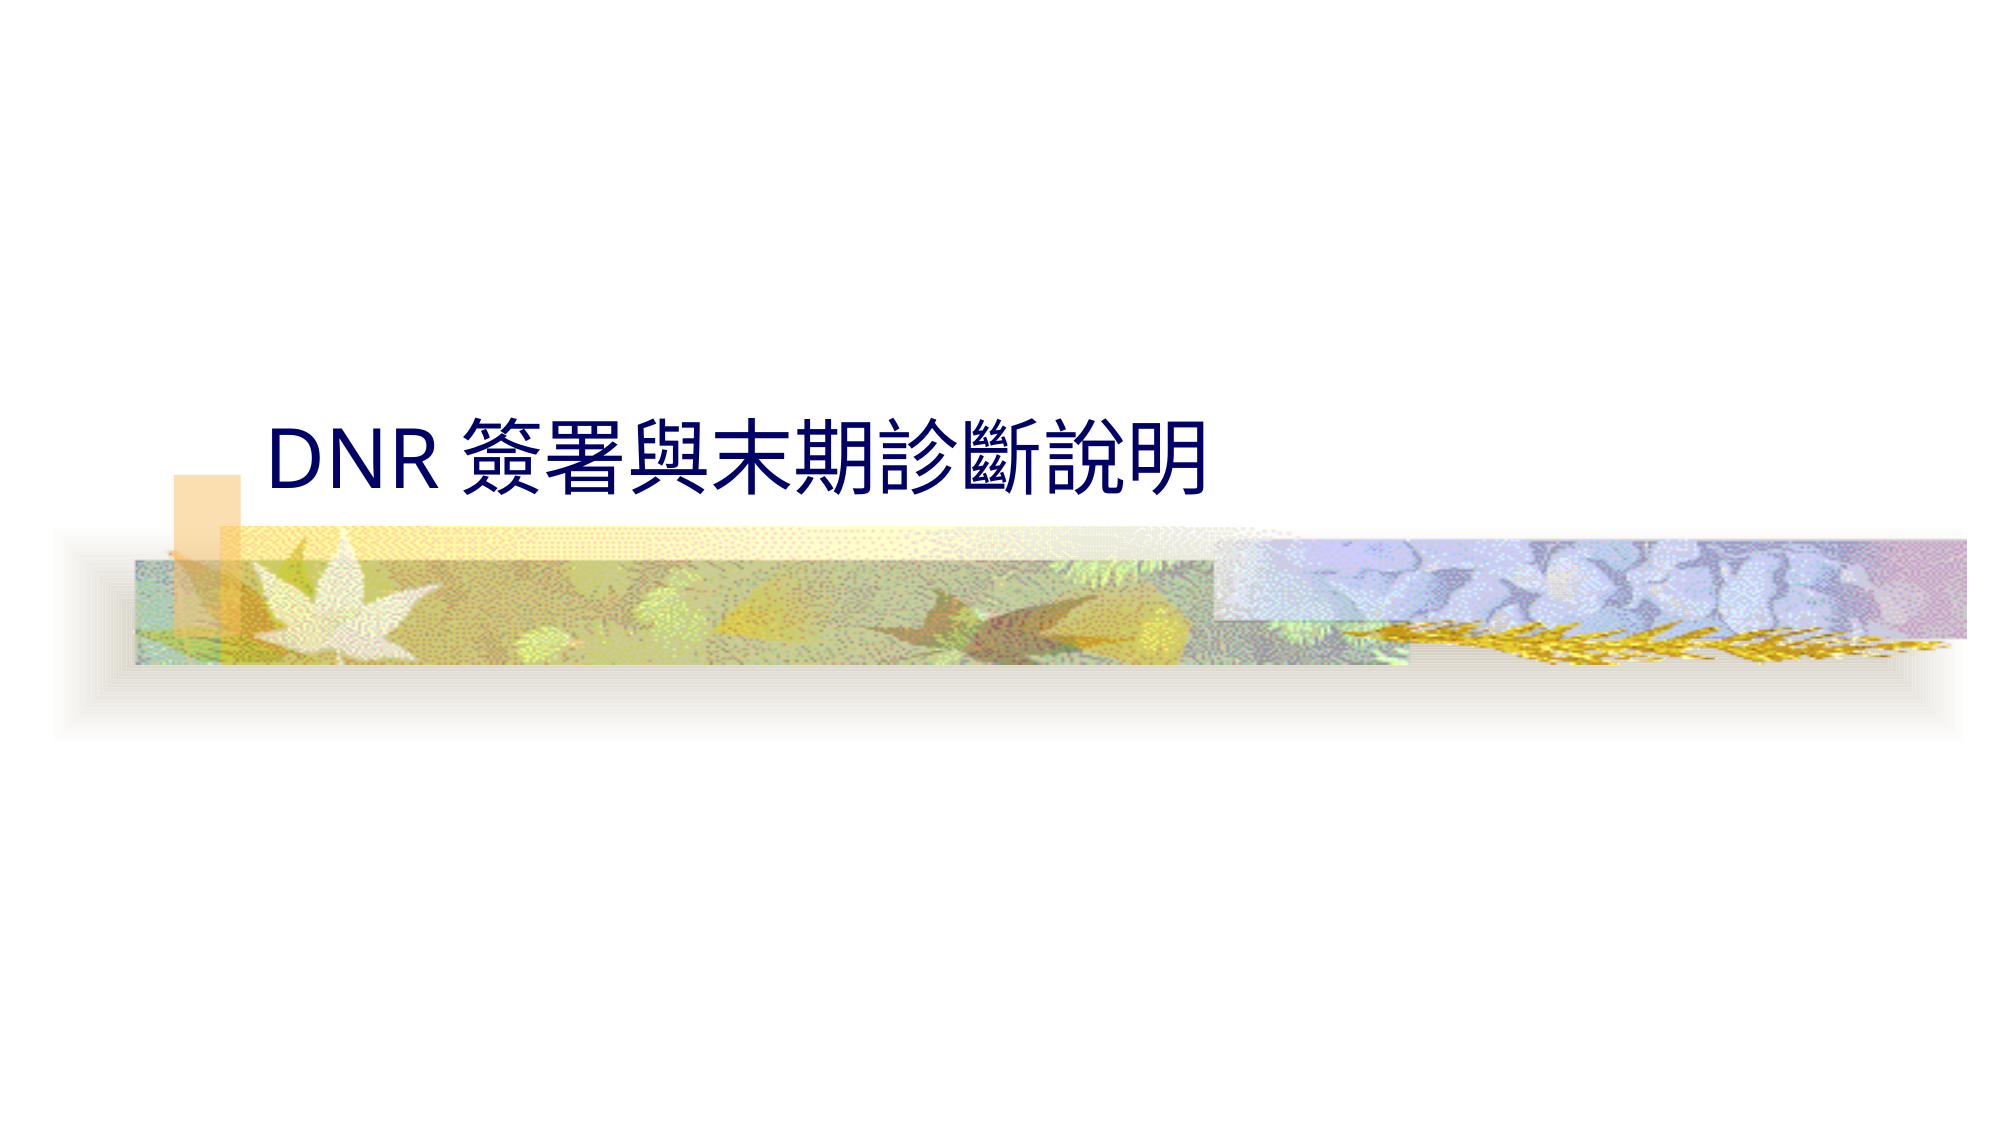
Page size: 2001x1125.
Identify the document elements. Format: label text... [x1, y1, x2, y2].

title DNR簽署與末期診斷說明 [249, 324, 1950, 513]
picture [135, 526, 1967, 665]
